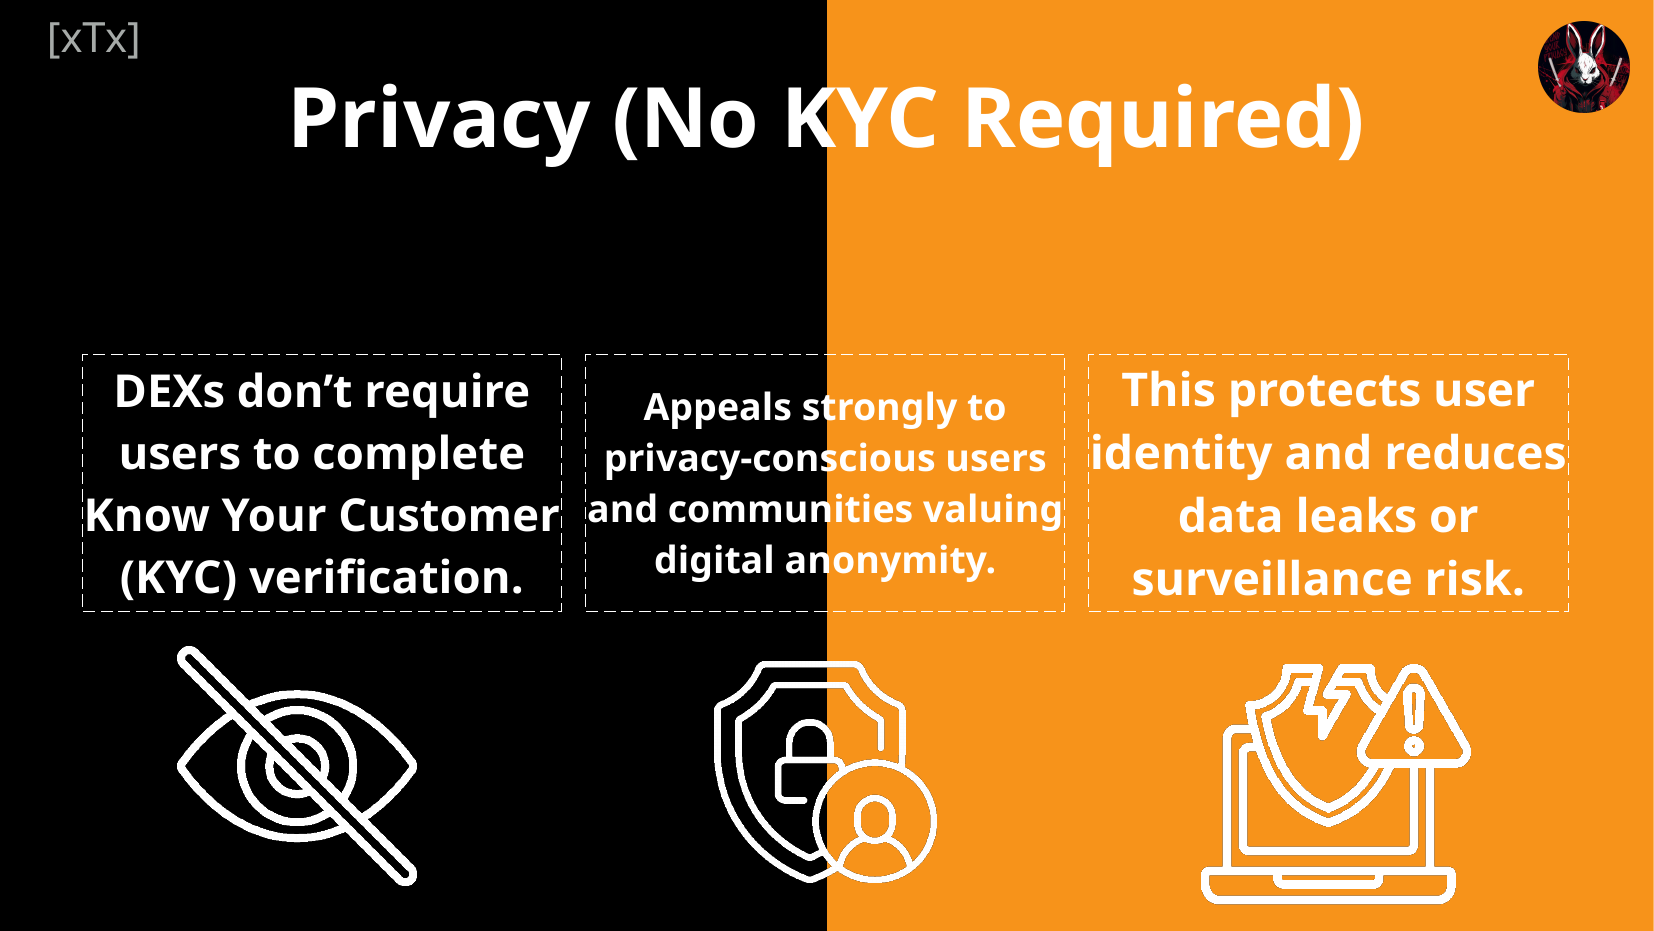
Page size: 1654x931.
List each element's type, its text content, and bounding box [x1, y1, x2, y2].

text_box [xTx] [0, 0, 188, 76]
list Appeals strongly to privacy-conscious users and communities valuing digital anonymity. [585, 354, 1065, 612]
list This protects user identity and reduces data leaks or surveillance risk. [1088, 354, 1569, 612]
list DEXs don’t require users to complete Know Your Customer (KYC) verification. [82, 354, 562, 612]
title Privacy (No KYC Required) [82, 43, 1571, 187]
picture [0, 0, 1654, 931]
